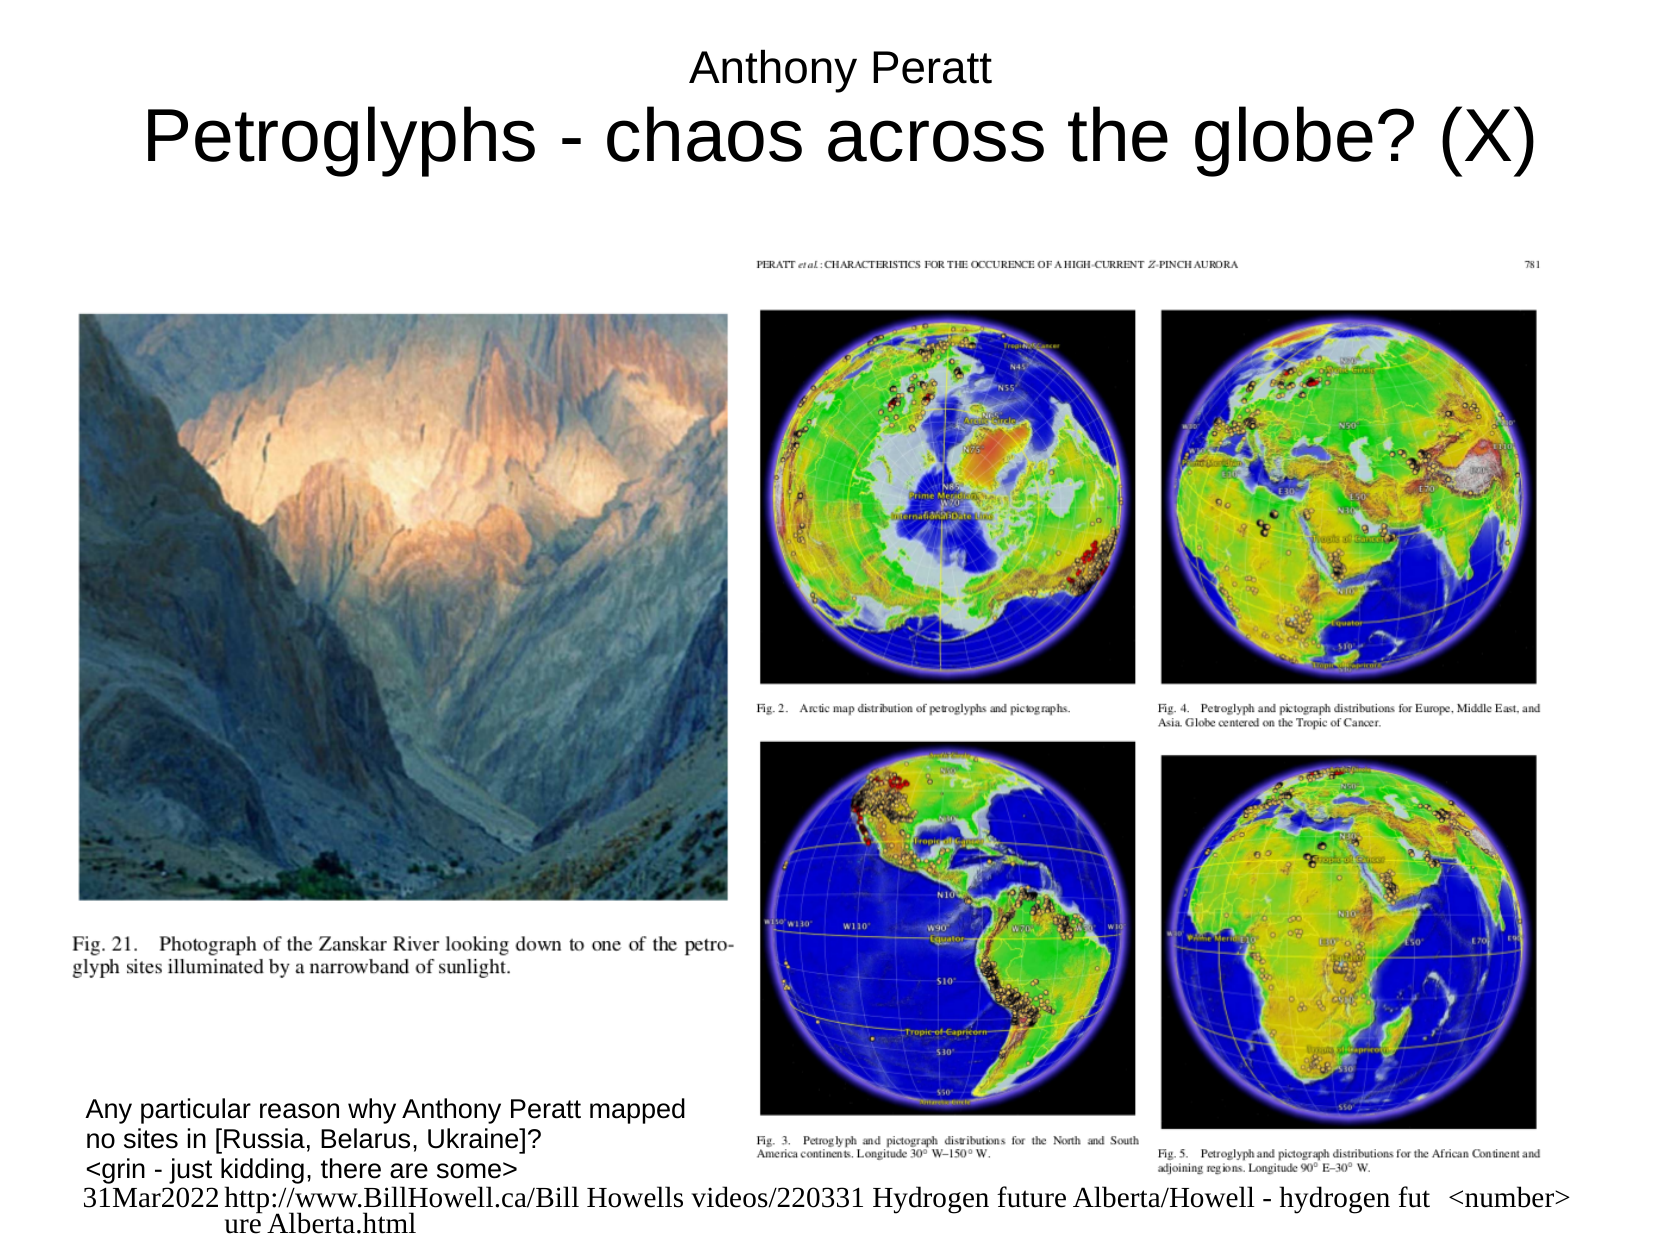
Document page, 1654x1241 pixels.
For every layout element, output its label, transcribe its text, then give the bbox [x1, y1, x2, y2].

picture [70, 307, 742, 984]
title Anthony Peratt Petroglyphs - chaos across the globe? (X) [79, 11, 1568, 208]
picture [752, 255, 1545, 1179]
text_box Any particular reason why Anthony Peratt mapped no sites in [Russia, Belarus, Ukraine]? <grin - just kidding, there are some> [70, 1086, 721, 1193]
